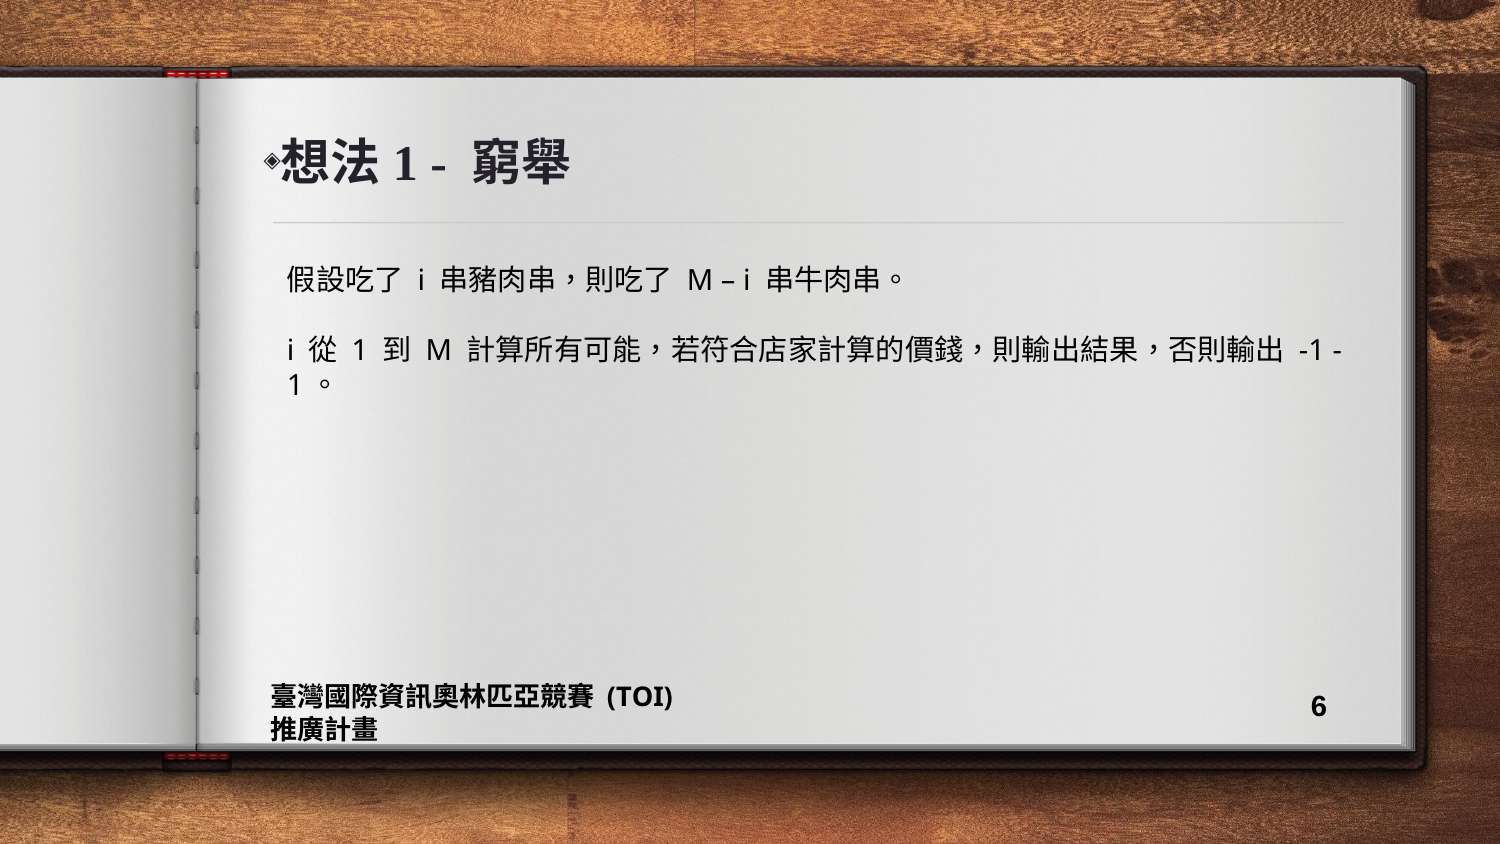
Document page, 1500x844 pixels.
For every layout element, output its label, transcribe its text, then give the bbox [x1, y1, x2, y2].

text_box 想法1 - 窮舉 [248, 115, 1190, 205]
text_box 6 [1295, 672, 1386, 737]
text_box 假設吃了 i 串豬肉串，則吃了 M – i 串牛肉串。 i 從 1 到 M 計算所有可能，若符合店家計算的價錢，則輸出結果，否則輸出 -1 -1。 [271, 253, 1369, 375]
